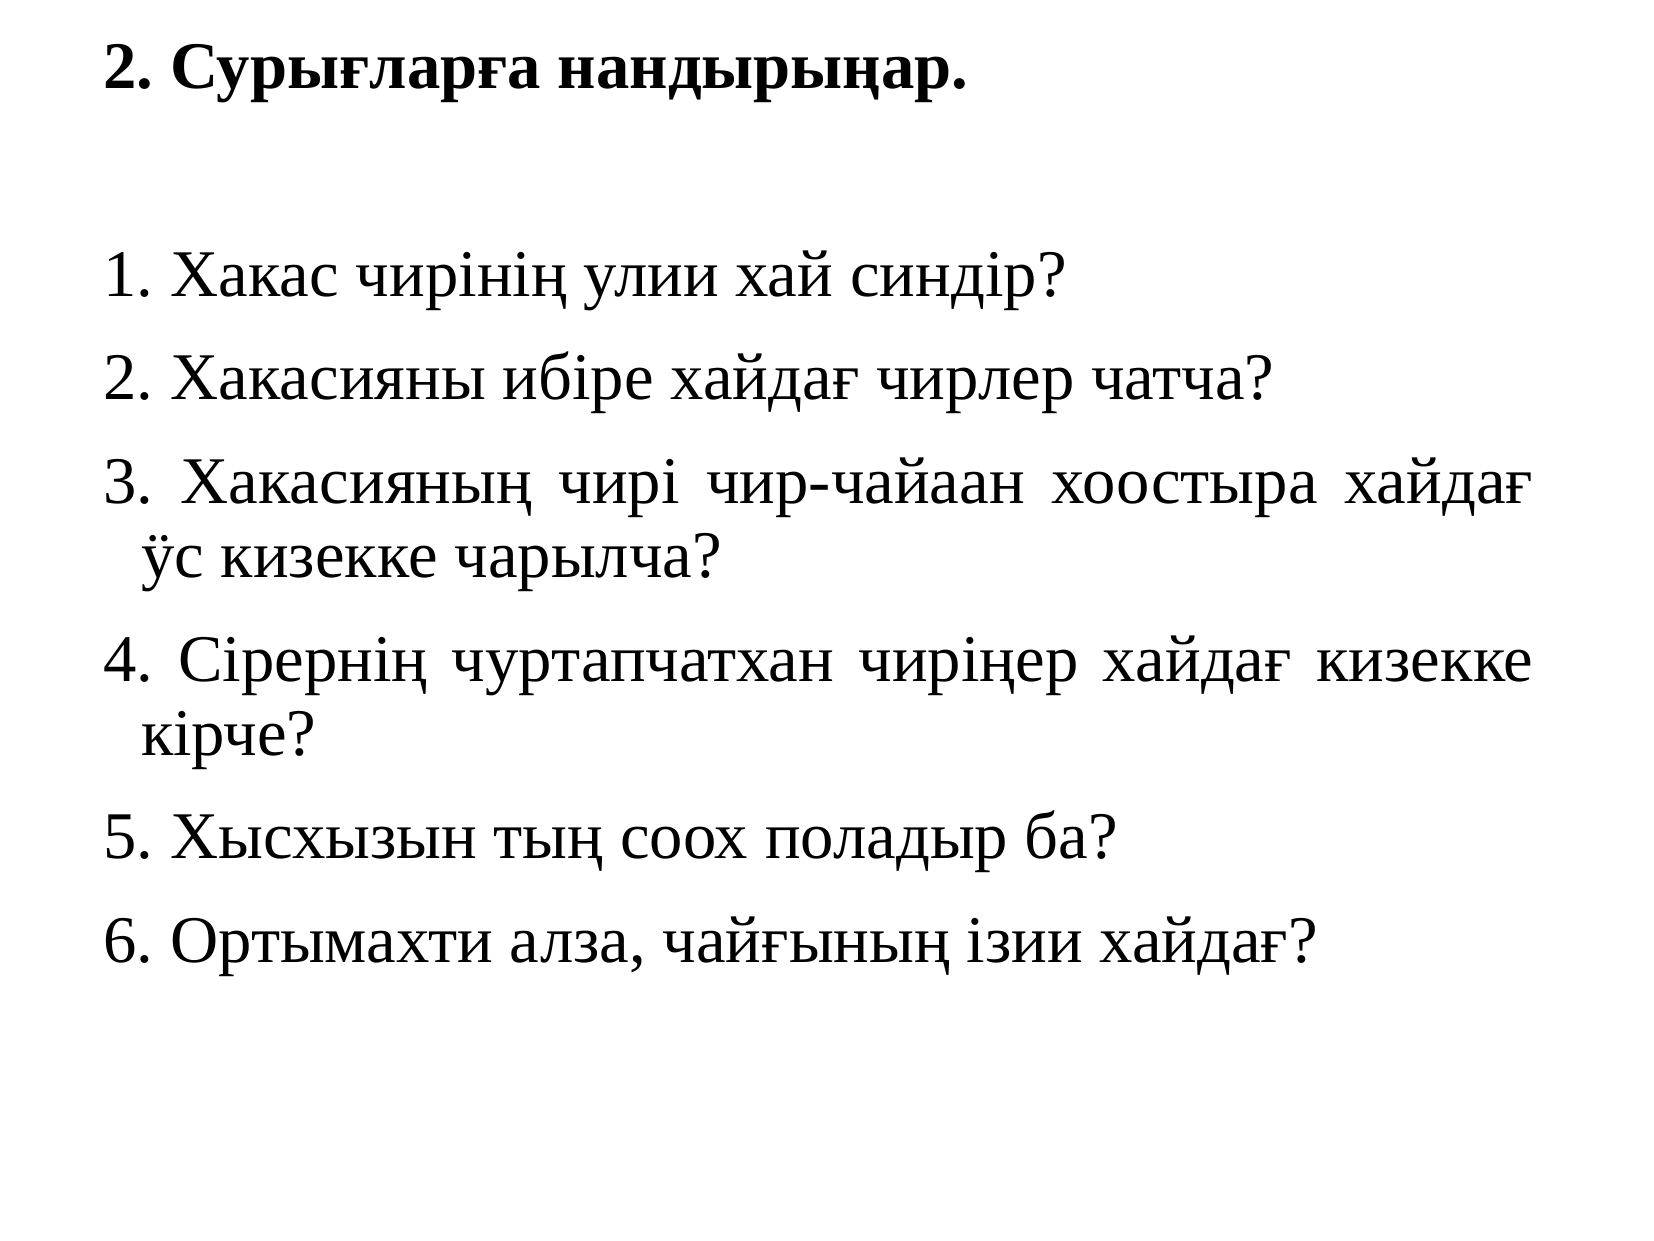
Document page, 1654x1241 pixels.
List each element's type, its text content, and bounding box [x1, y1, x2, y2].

list 2. Сурығларға нандырыңар. 1. Хакас чирiнiң улии хай синдiр? 2. Хакасияны ибiре хайдағ чирлер чатча? 3. Хакасияның чирi чир-чайаан хоостыра хайдағ ӱс кизекке чарылча? 4. Сiрернiң чуртапчатхан чирiңер хайдағ кизекке кiрче? 5. Хысхызын тың соох поладыр ба? 6. Ортымахти алза, чайғының iзии хайдағ? [47, 29, 1536, 977]
